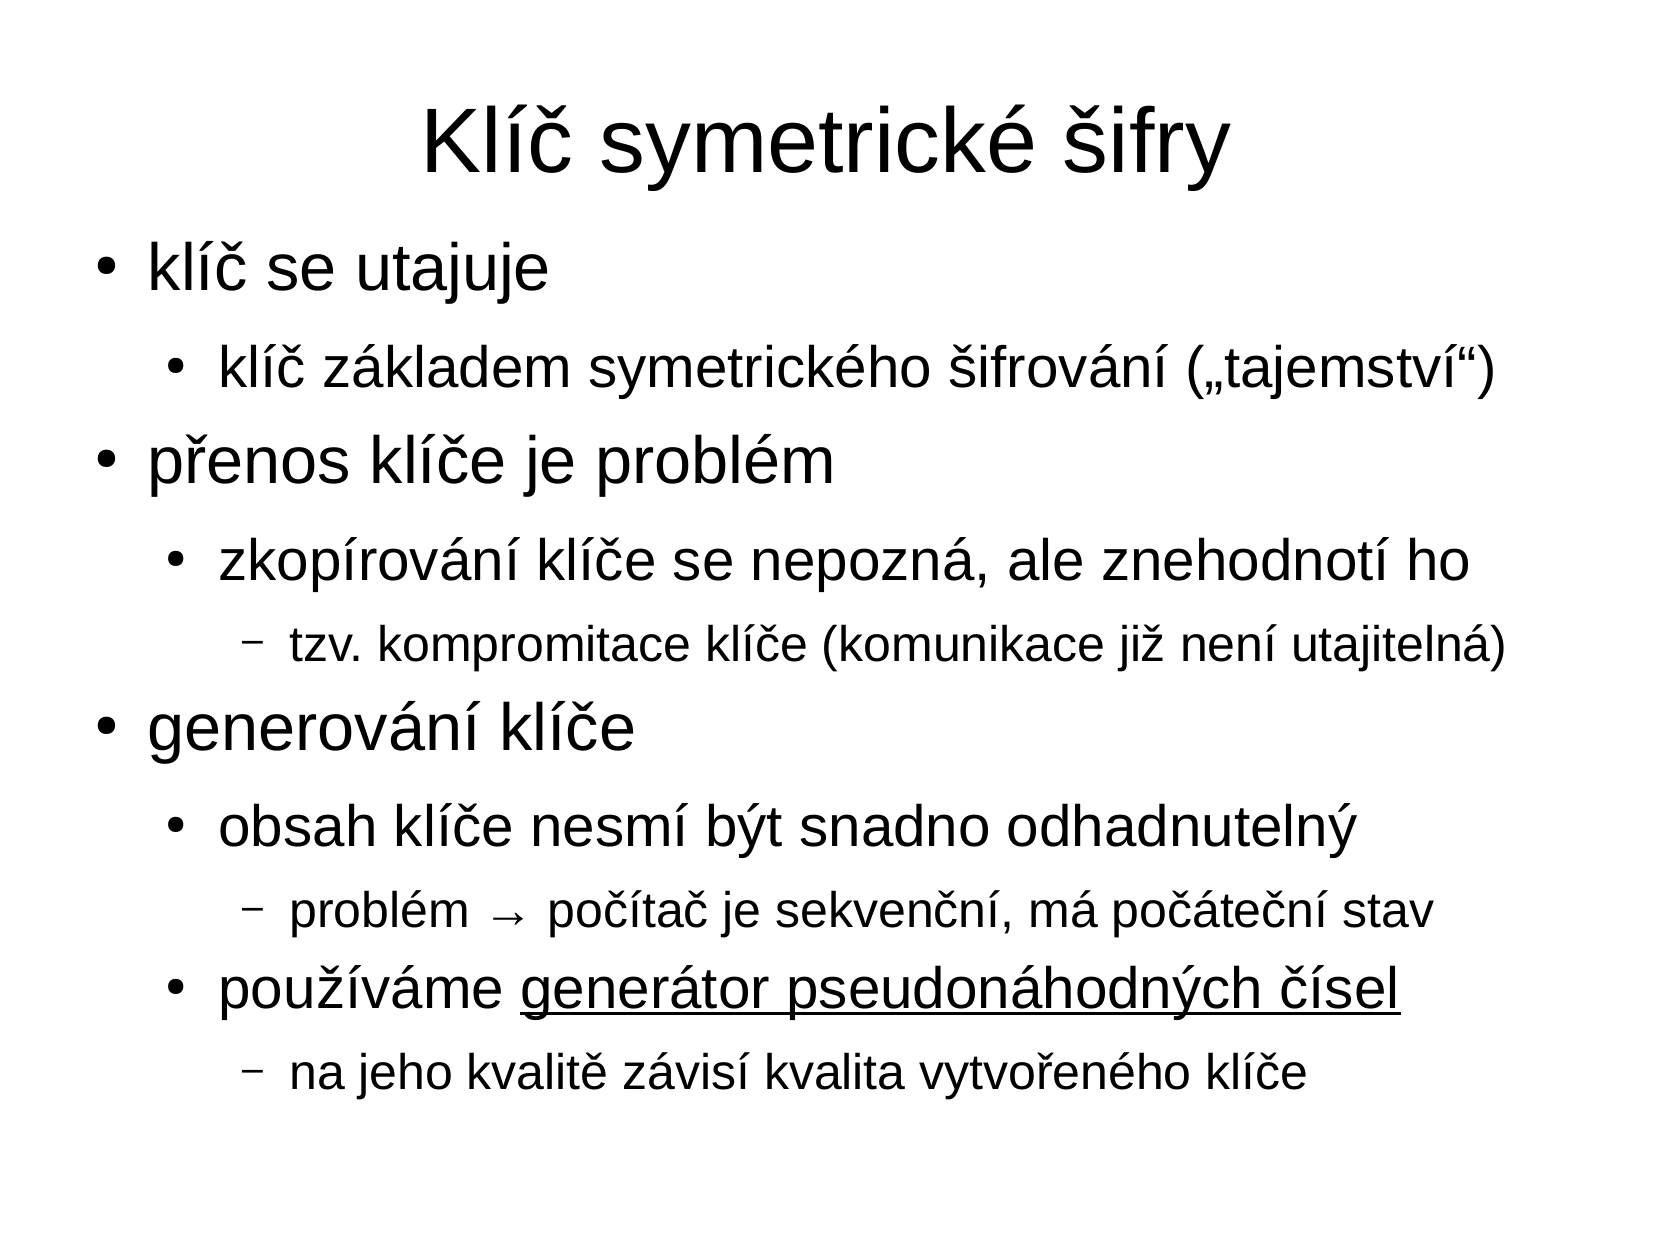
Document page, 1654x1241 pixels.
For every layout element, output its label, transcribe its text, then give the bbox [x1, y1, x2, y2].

title Klíč symetrické šifry [82, 45, 1571, 230]
list klíč se utajuje klíč základem symetrického šifrování („tajemství“) přenos klíče je problém zkopírování klíče se nepozná, ale znehodnotí ho tzv. kompromitace klíče (komunikace již není utajitelná) generování klíče obsah klíče nesmí být snadno odhadnutelný problém → počítač je sekvenční, má počáteční stav používáme generátor pseudonáhodných čísel na jeho kvalitě závisí kvalita vytvořeného klíče [76, 230, 1583, 1101]
